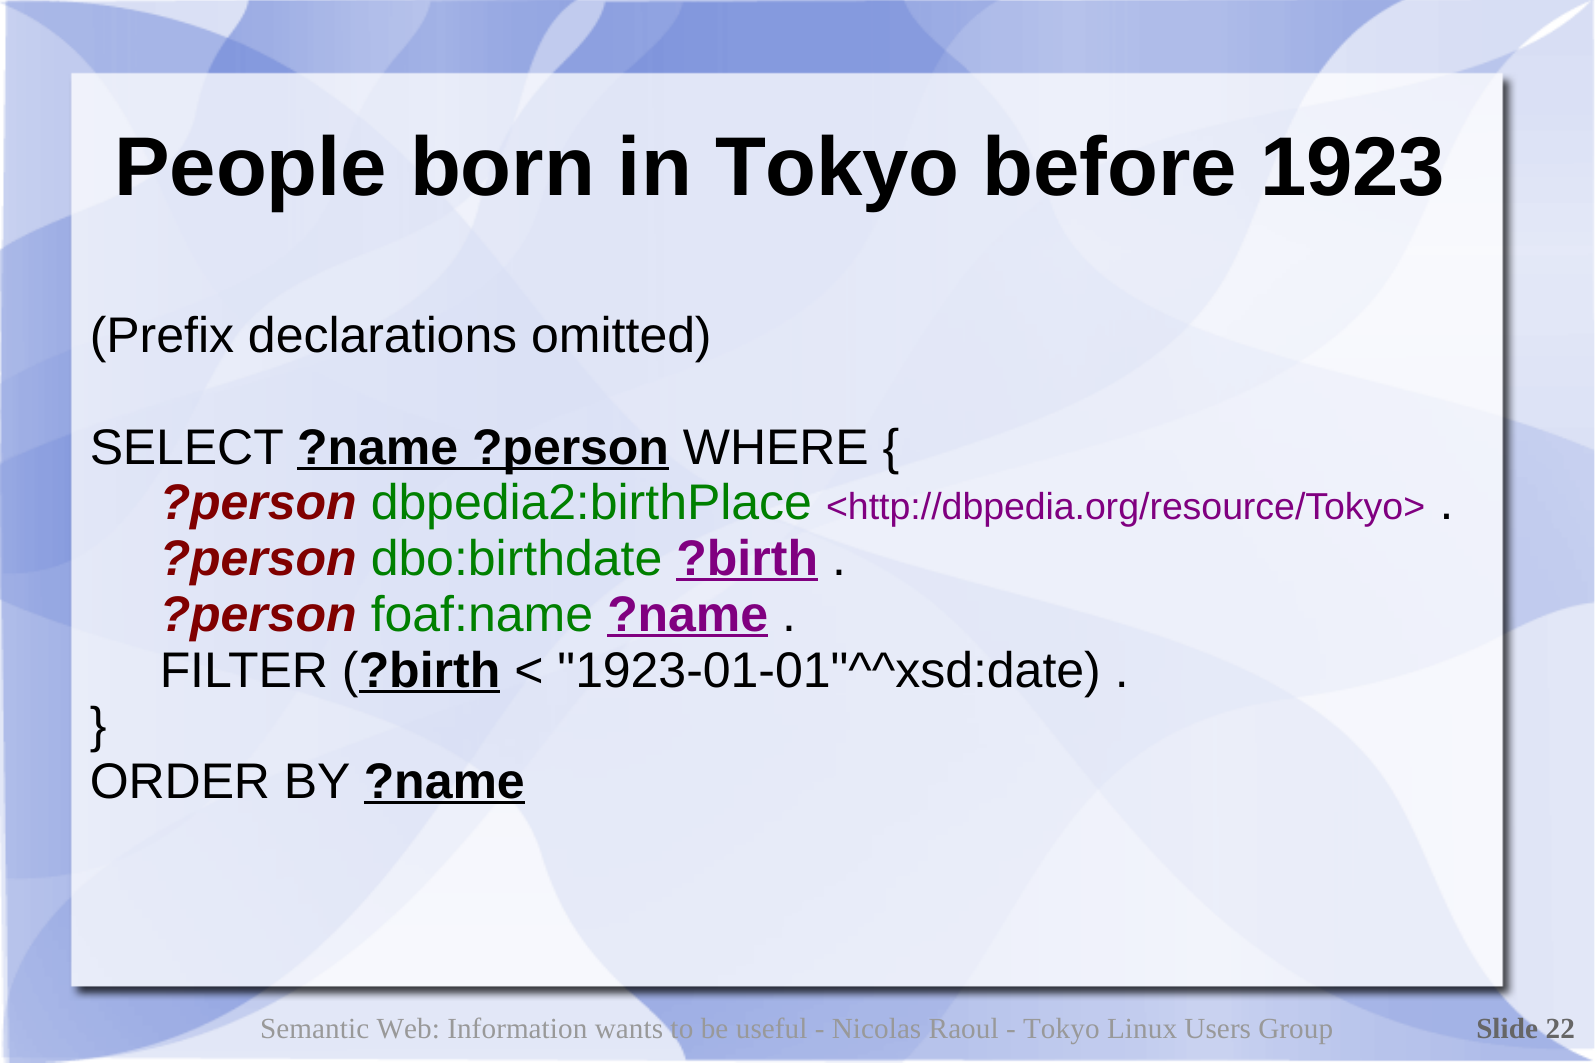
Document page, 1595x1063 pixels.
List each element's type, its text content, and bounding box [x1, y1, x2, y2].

title People born in Tokyo before 1923 [79, 85, 1481, 248]
picture [0, 0, 1595, 1063]
text_box (Prefix declarations omitted) SELECT ?name ?person WHERE { ?person dbpedia2:birthPlace <http://dbpedia.org/resource/Tokyo> . ?person dbo:birthdate ?birth . ?person foaf:name ?name . FILTER (?birth < "1923-01-01"^^xsd:date) . } ORDER BY ?name [75, 300, 1501, 887]
